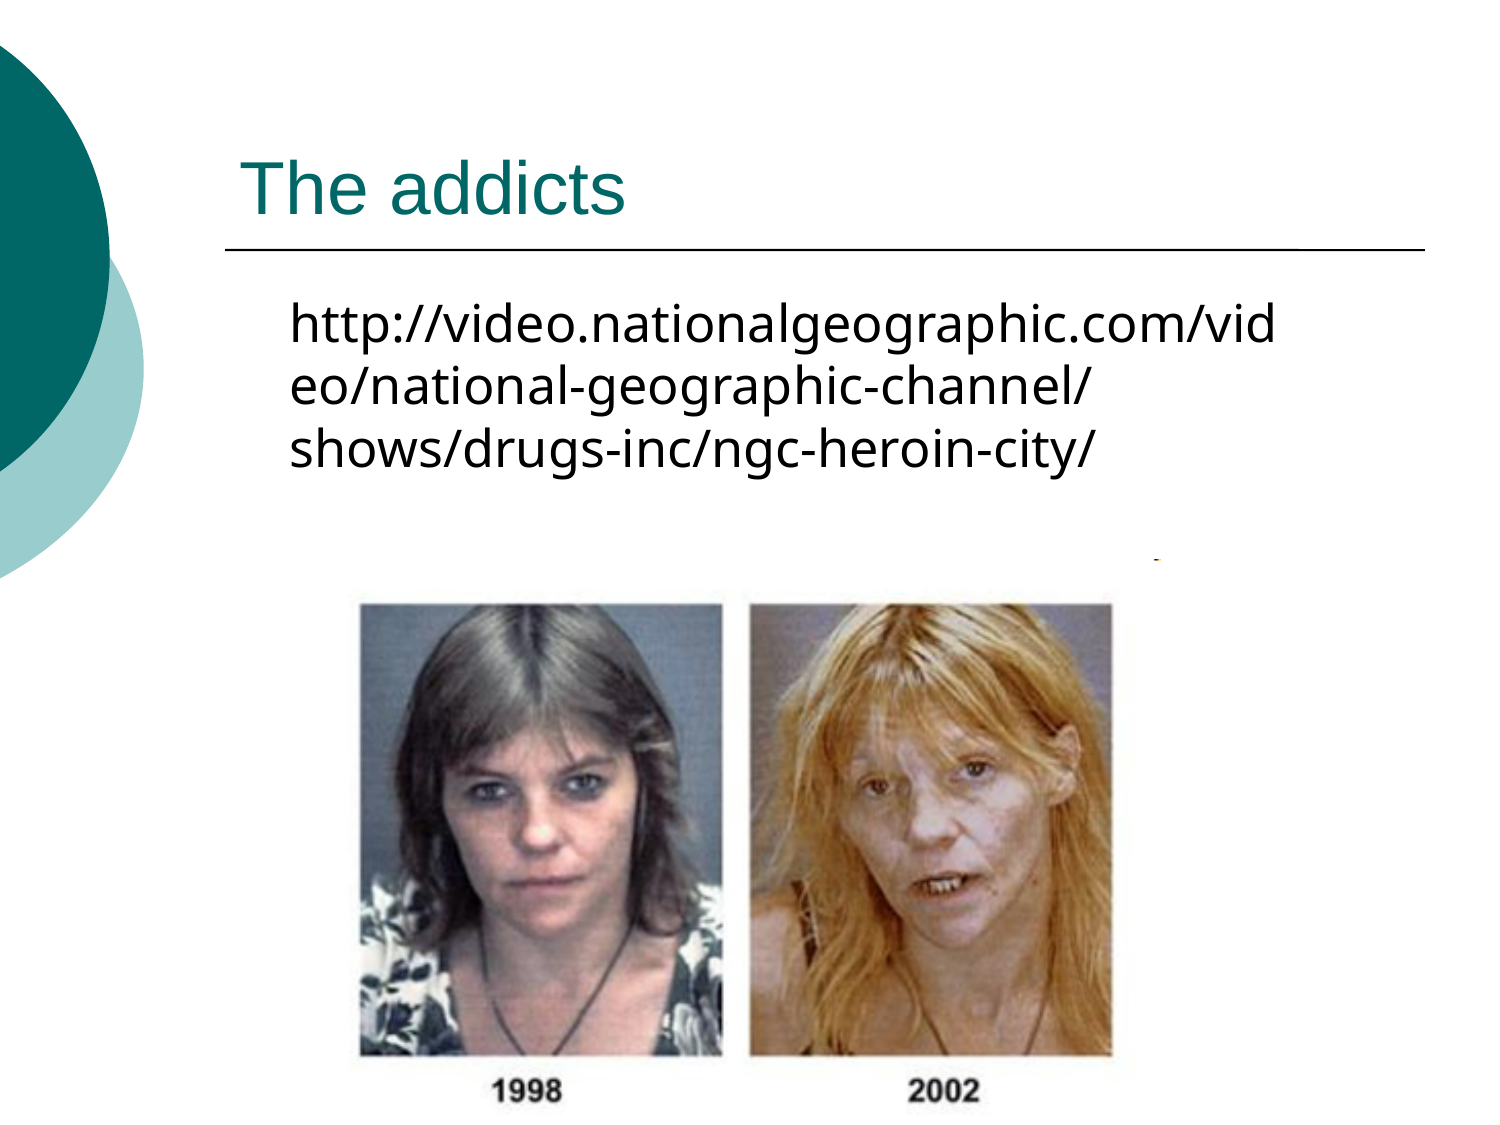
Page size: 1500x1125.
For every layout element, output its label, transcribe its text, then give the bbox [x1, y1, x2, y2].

title The addicts [224, 49, 1425, 237]
list http://video.nationalgeographic.com/video/national-geographic-channel/shows/drugs-inc/ngc-heroin-city/ [218, 220, 1311, 895]
picture [324, 559, 1161, 1125]
